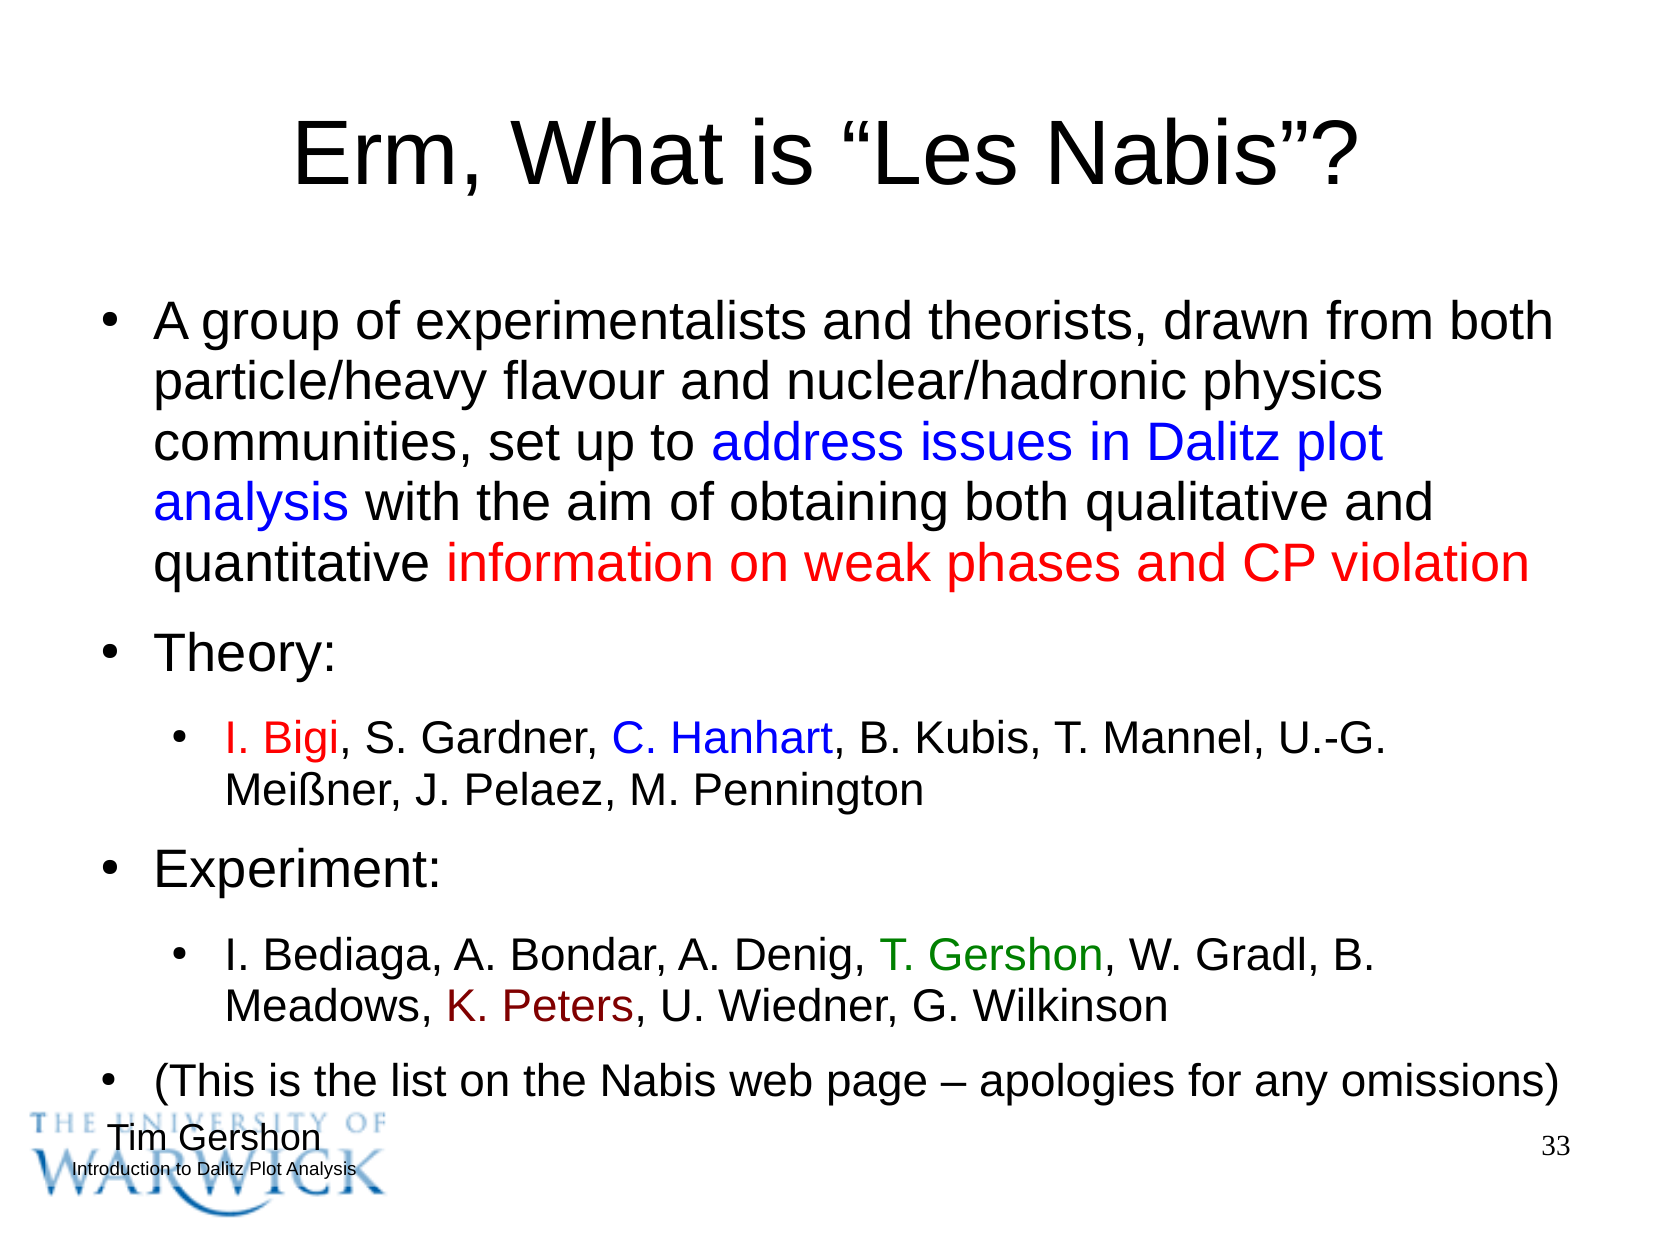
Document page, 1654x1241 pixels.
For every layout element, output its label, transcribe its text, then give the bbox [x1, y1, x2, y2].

picture [19, 1106, 406, 1232]
title Erm, What is “Les Nabis”? [82, 49, 1571, 257]
text_box Tim Gershon Introduction to Dalitz Plot Analysis [45, 1108, 383, 1187]
list A group of experimentalists and theorists, drawn from both particle/heavy flavour and nuclear/hadronic physics communities, set up to address issues in Dalitz plot analysis with the aim of obtaining both qualitative and quantitative information on weak phases and CP violation Theory: I. Bigi, S. Gardner, C. Hanhart, B. Kubis, T. Mannel, U.-G. Meißner, J. Pelaez, M. Pennington Experiment: I. Bediaga, A. Bondar, A. Denig, T. Gershon, W. Gradl, B. Meadows, K. Peters, U. Wiedner, G. Wilkinson (This is the list on the Nabis web page – apologies for any omissions) [82, 290, 1571, 1109]
